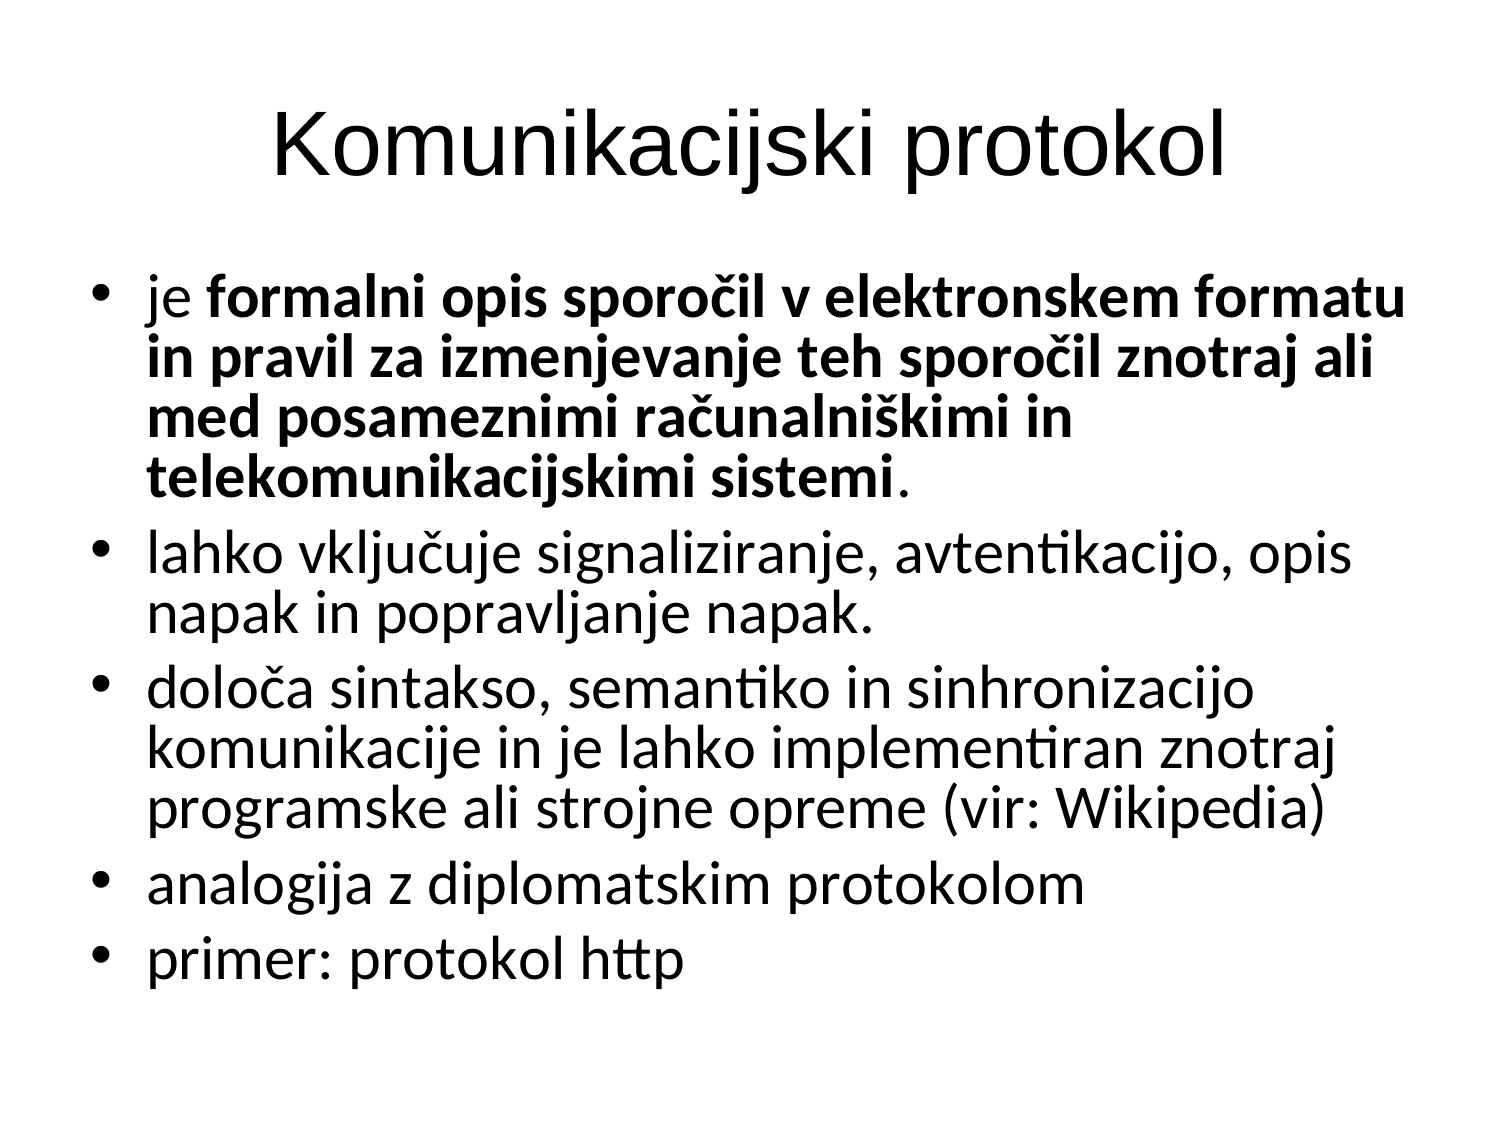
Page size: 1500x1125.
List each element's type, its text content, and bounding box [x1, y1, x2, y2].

list je formalni opis sporočil v elektronskem formatu in pravil za izmenjevanje teh sporočil znotraj ali med posameznimi računalniškimi in telekomunikacijskimi sistemi. lahko vključuje signaliziranje, avtentikacijo, opis napak in popravljanje napak. določa sintakso, semantiko in sinhronizacijo komunikacije in je lahko implementiran znotraj programske ali strojne opreme (vir: Wikipedia) analogija z diplomatskim protokolom primer: protokol http [75, 262, 1426, 1125]
title Komunikacijski protokol [75, 45, 1426, 233]
